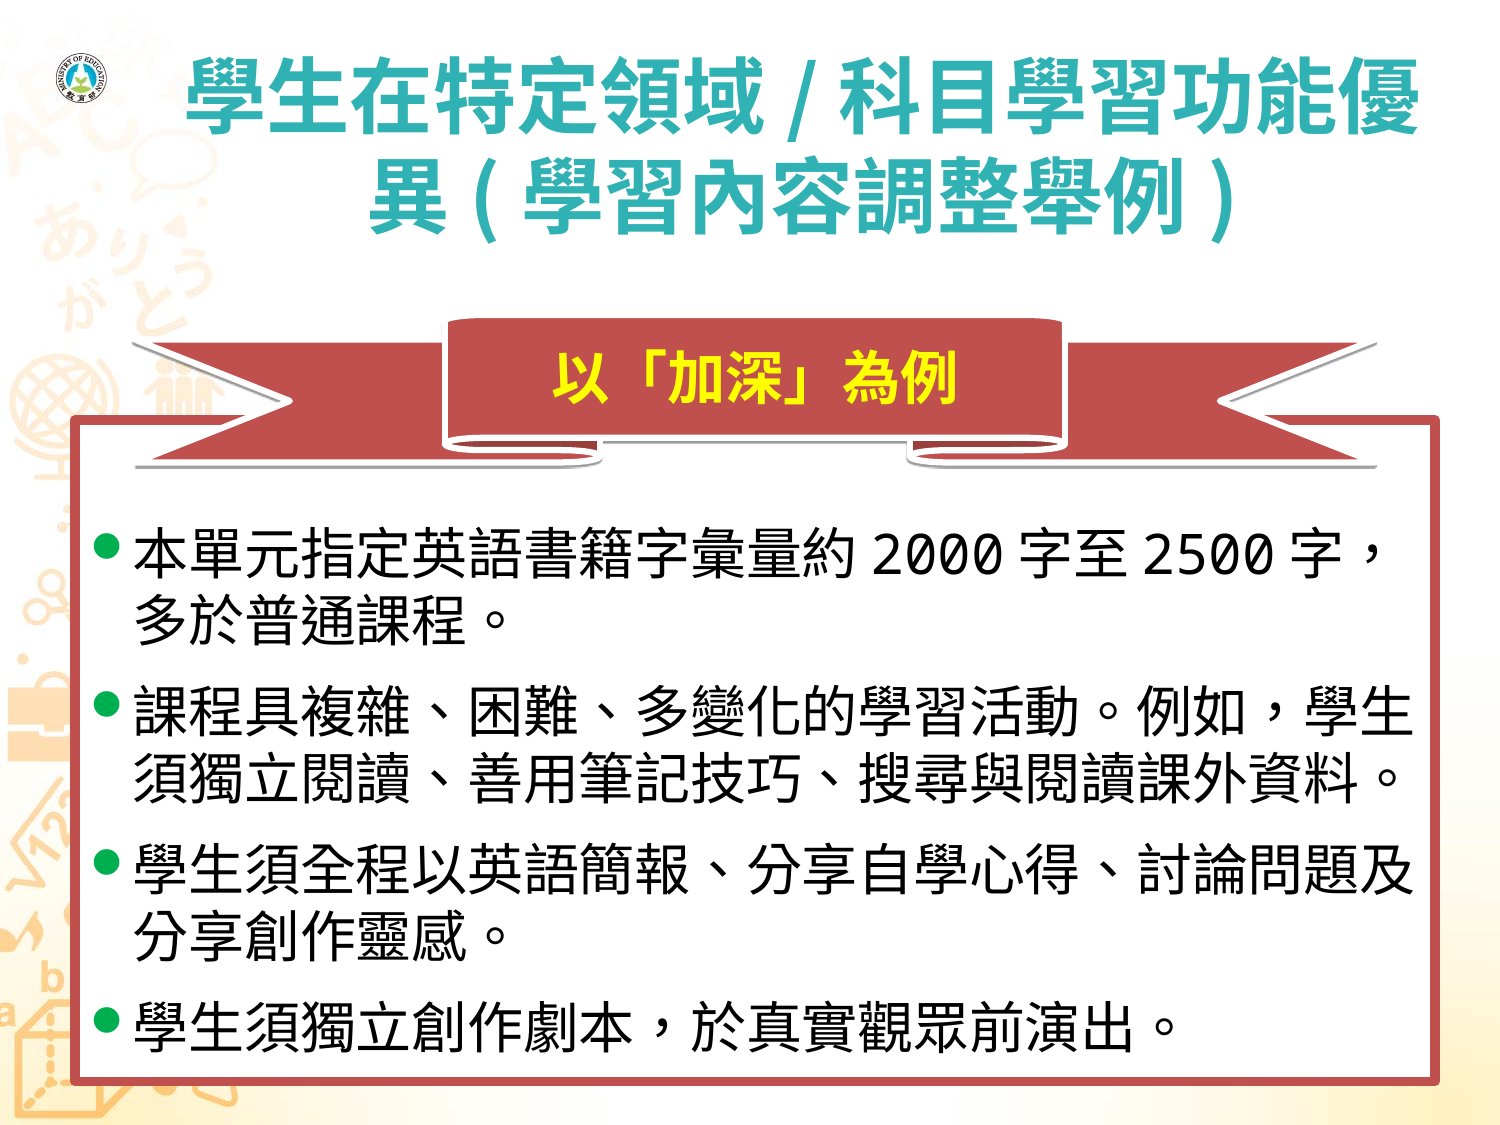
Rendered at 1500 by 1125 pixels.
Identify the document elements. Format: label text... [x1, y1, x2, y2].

picture [0, 0, 1500, 1125]
text_box 以「加深」為例 [134, 314, 1375, 463]
text_box 本單元指定英語書籍字彙量約2000字至2500字，多於普通課程。 課程具複雜、困難、多變化的學習活動。例如，學生須獨立閱讀、善用筆記技巧、搜尋與閱讀課外資料。 學生須全程以英語簡報、分享自學心得、討論問題及分享創作靈感。 學生須獨立創作劇本，於真實觀眾前演出。 [75, 419, 1435, 1082]
title 學生在特定領域/科目學習功能優異(學習內容調整舉例) [127, 36, 1478, 178]
